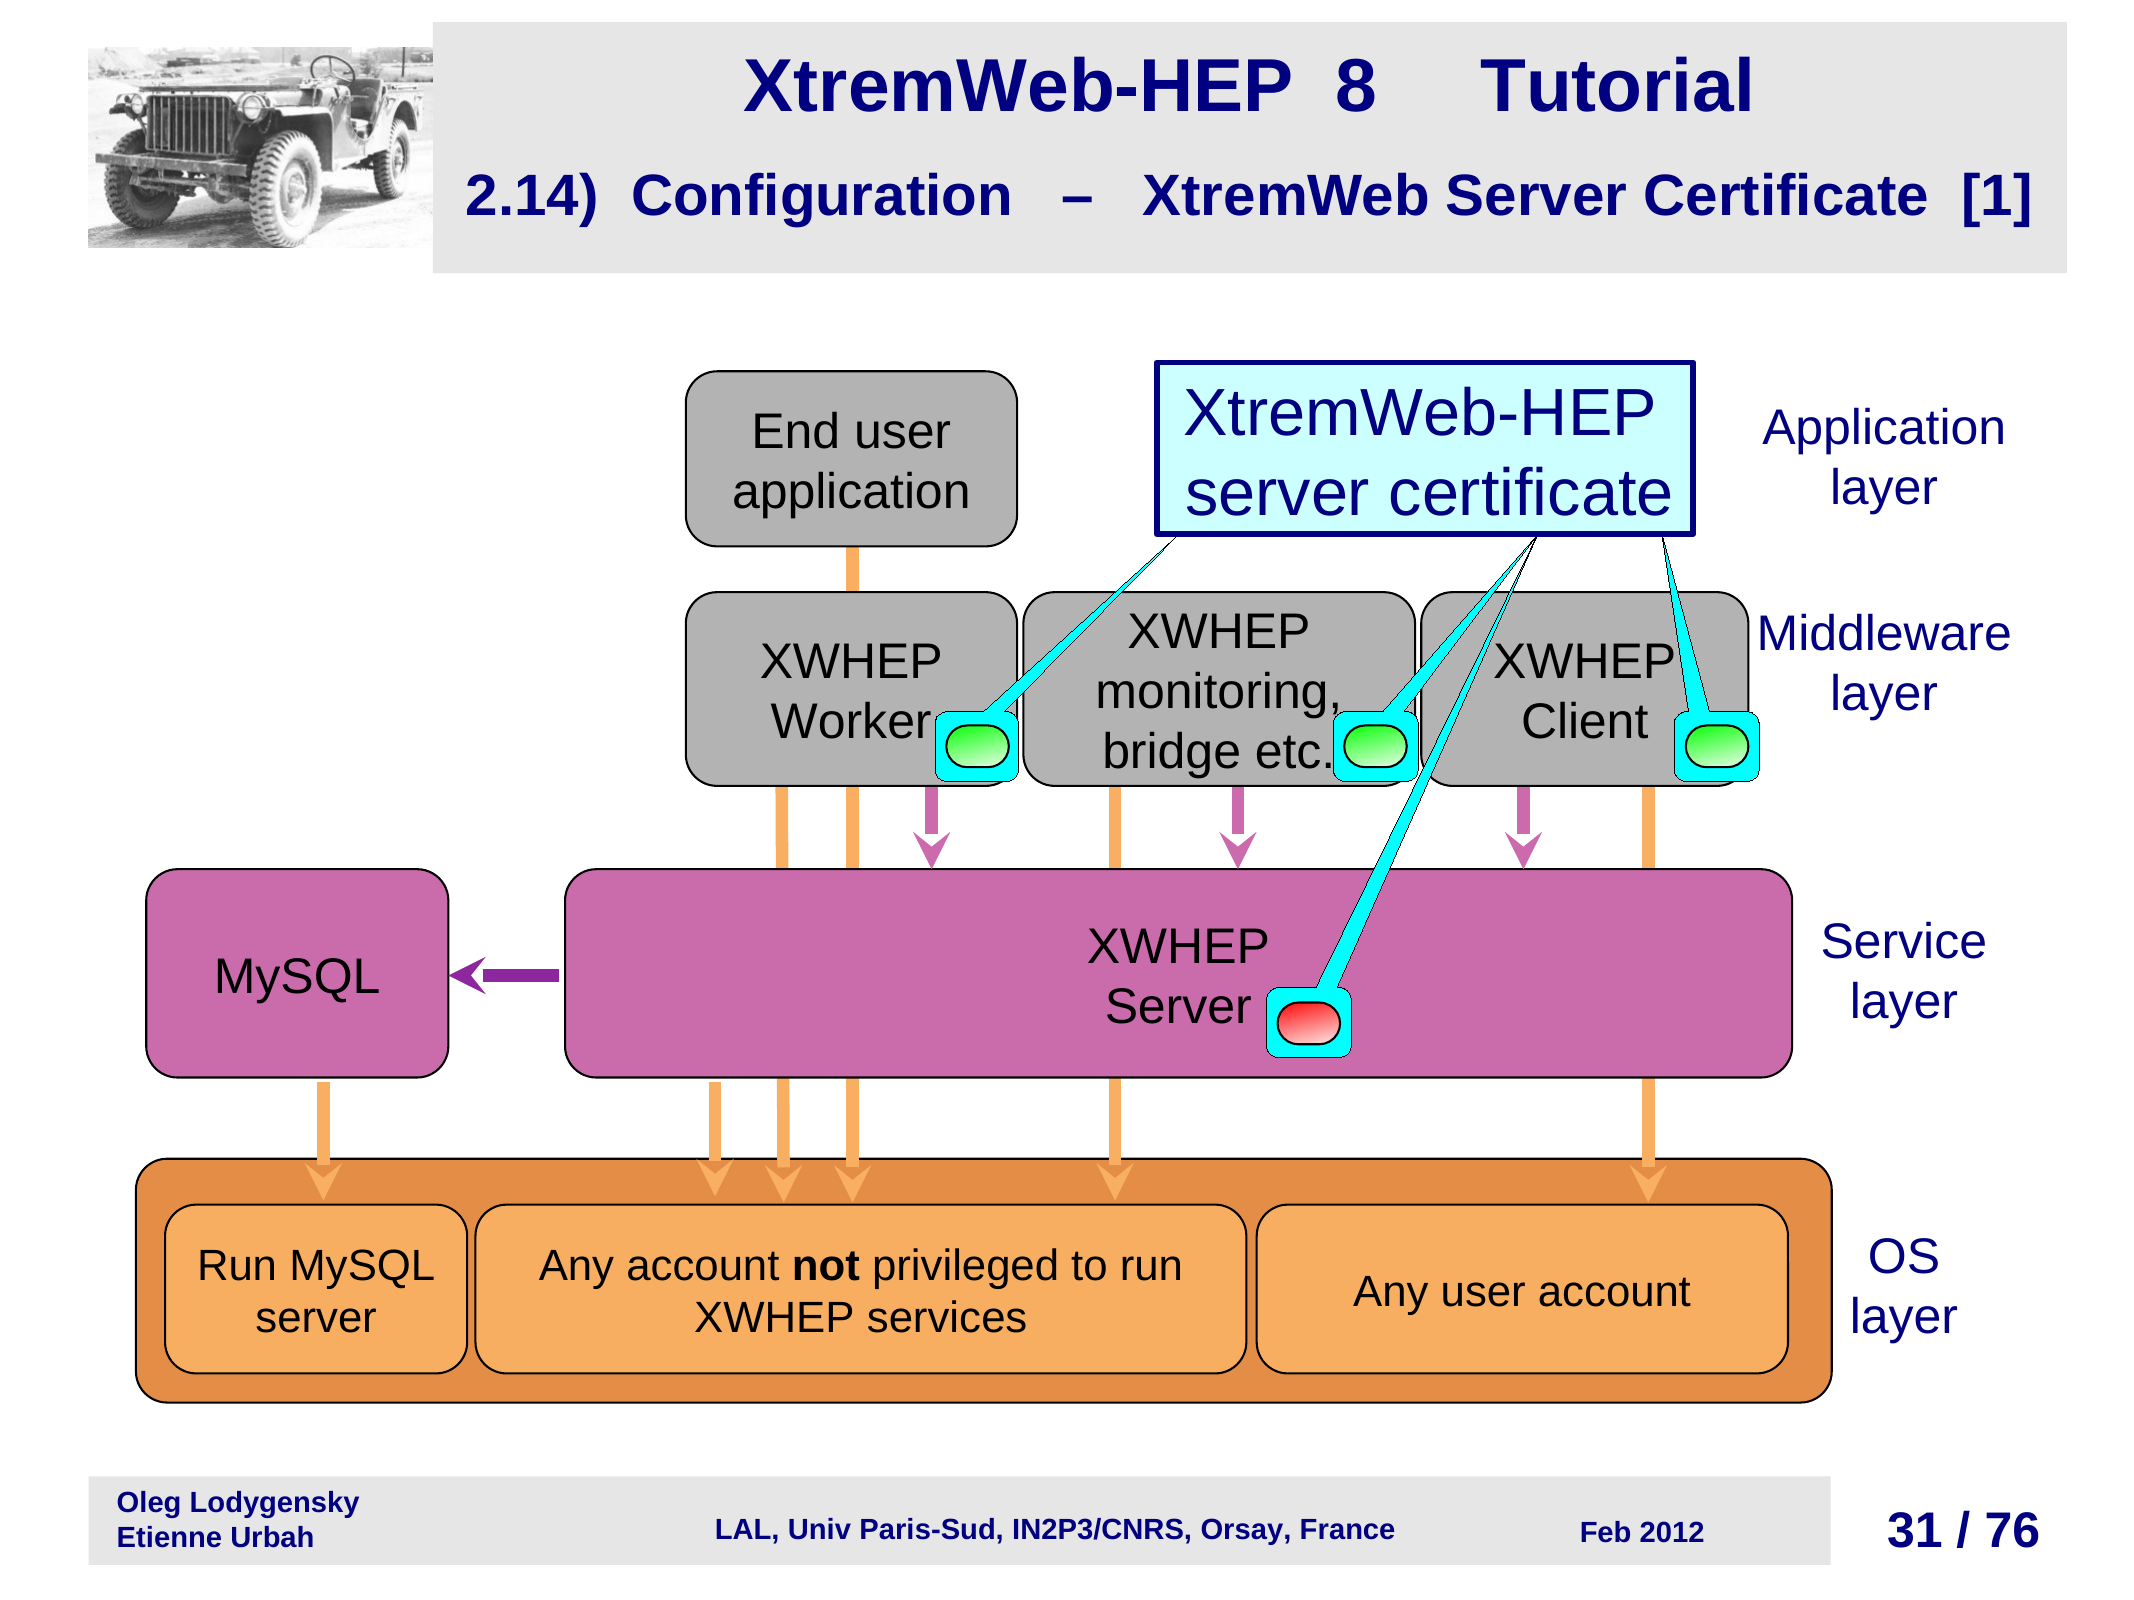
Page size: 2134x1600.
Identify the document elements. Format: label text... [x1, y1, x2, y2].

text_box XWHEP monitoring, bridge etc. [1023, 592, 1113, 674]
text_box [697, 1158, 733, 1172]
text_box Service layer [1811, 908, 1997, 1029]
text_box XWHEP Client [1421, 592, 1508, 766]
text_box [935, 536, 1177, 782]
text_box [135, 1158, 1832, 1403]
text_box Application layer [1731, 394, 2038, 526]
text_box OS layer [1840, 1223, 1968, 1344]
text_box XtremWeb-HEP server certificate [1156, 362, 1694, 534]
text_box Run MySQL server [165, 1204, 468, 1374]
text_box XWHEP Client [1678, 592, 1749, 711]
text_box XWHEP monitoring, bridge etc. [1023, 592, 1416, 786]
text_box End user application [685, 371, 1018, 547]
text_box Any user account [1256, 1204, 1789, 1374]
picture [88, 47, 433, 248]
text_box XWHEP Client [1421, 592, 1486, 666]
text_box Any account not privileged to run XWHEP services [475, 1204, 1247, 1374]
title 2.14) Configuration – XtremWeb Server Certificate [1] [442, 118, 2067, 266]
text_box [1661, 534, 1760, 782]
text_box XWHEP Client [1431, 592, 1733, 786]
text_box Middleware layer [1739, 600, 2038, 732]
text_box XWHEP Worker [685, 592, 1018, 786]
text_box MySQL [146, 869, 449, 1078]
text_box XWHEP Server [565, 869, 1793, 1078]
text_box [1266, 534, 1538, 1058]
